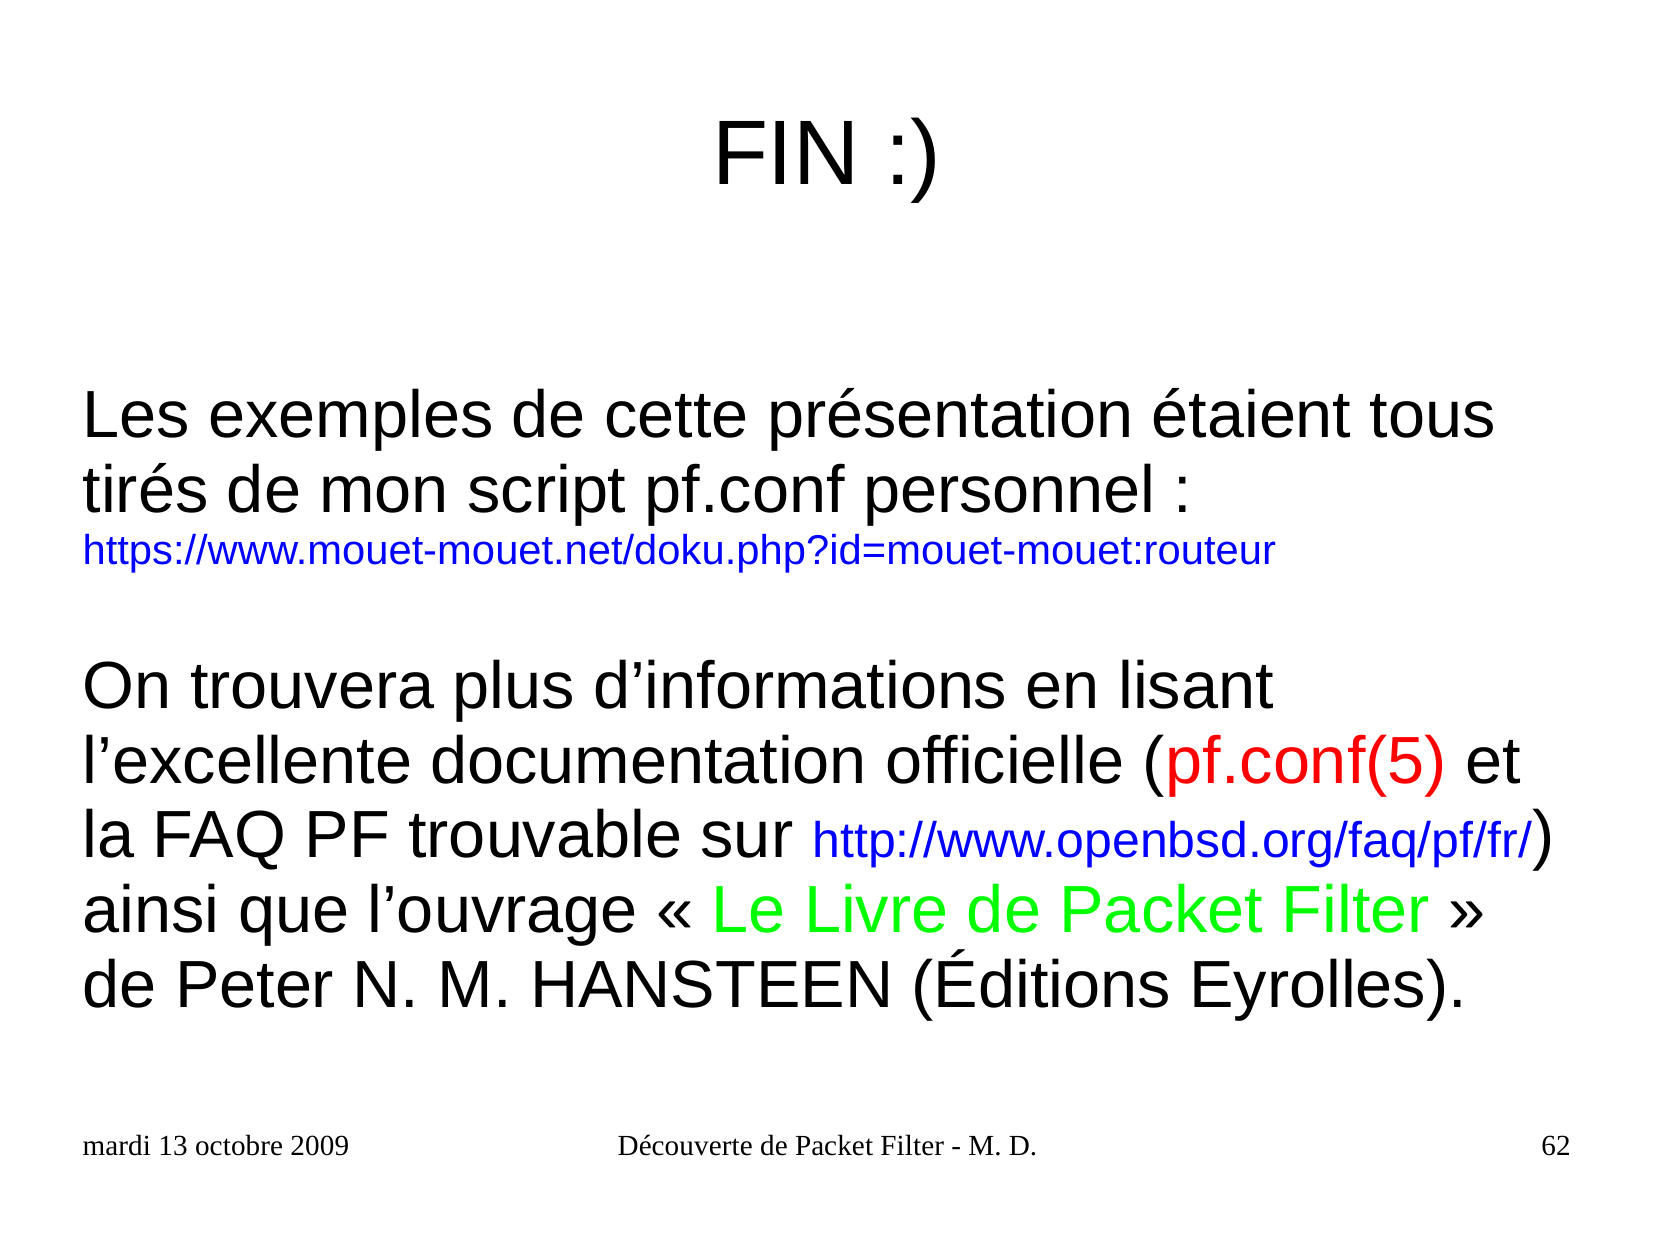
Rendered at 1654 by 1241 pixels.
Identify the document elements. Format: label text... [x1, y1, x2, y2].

title FIN :) [82, 56, 1571, 250]
subtitle Les exemples de cette présentation étaient tous tirés de mon script pf.conf personnel : https://www.mouet-mouet.net/doku.php?id=mouet-mouet:routeur On trouvera plus d’informations en lisant l’excellente documentation officielle (pf.conf(5) et la FAQ PF trouvable sur http://www.openbsd.org/faq/pf/fr/) ainsi que l’ouvrage « Le Livre de Packet Filter » de Peter N. M. HANSTEEN (Éditions Eyrolles). [82, 297, 1571, 1102]
